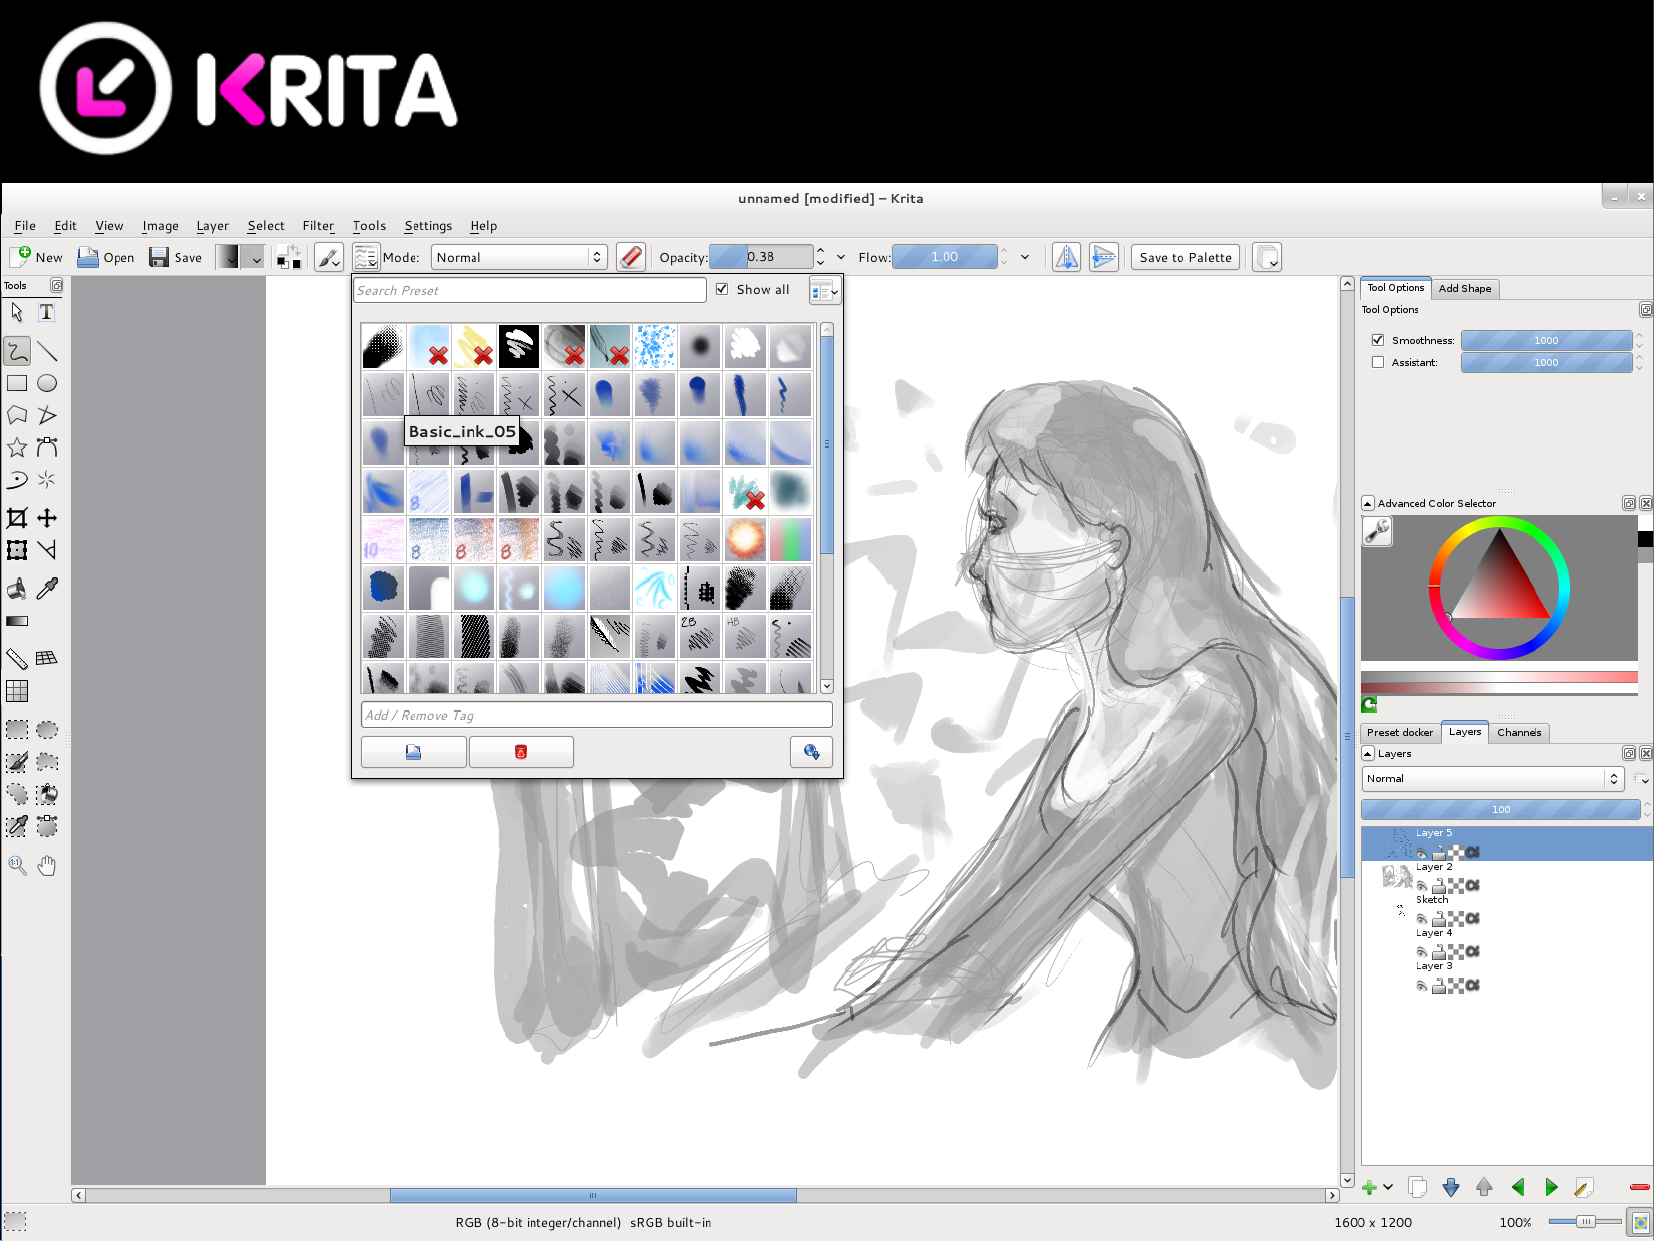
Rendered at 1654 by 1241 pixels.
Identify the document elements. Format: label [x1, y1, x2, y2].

picture [1, 183, 1654, 1241]
text_box [0, 0, 1654, 1241]
picture [28, 2, 475, 169]
